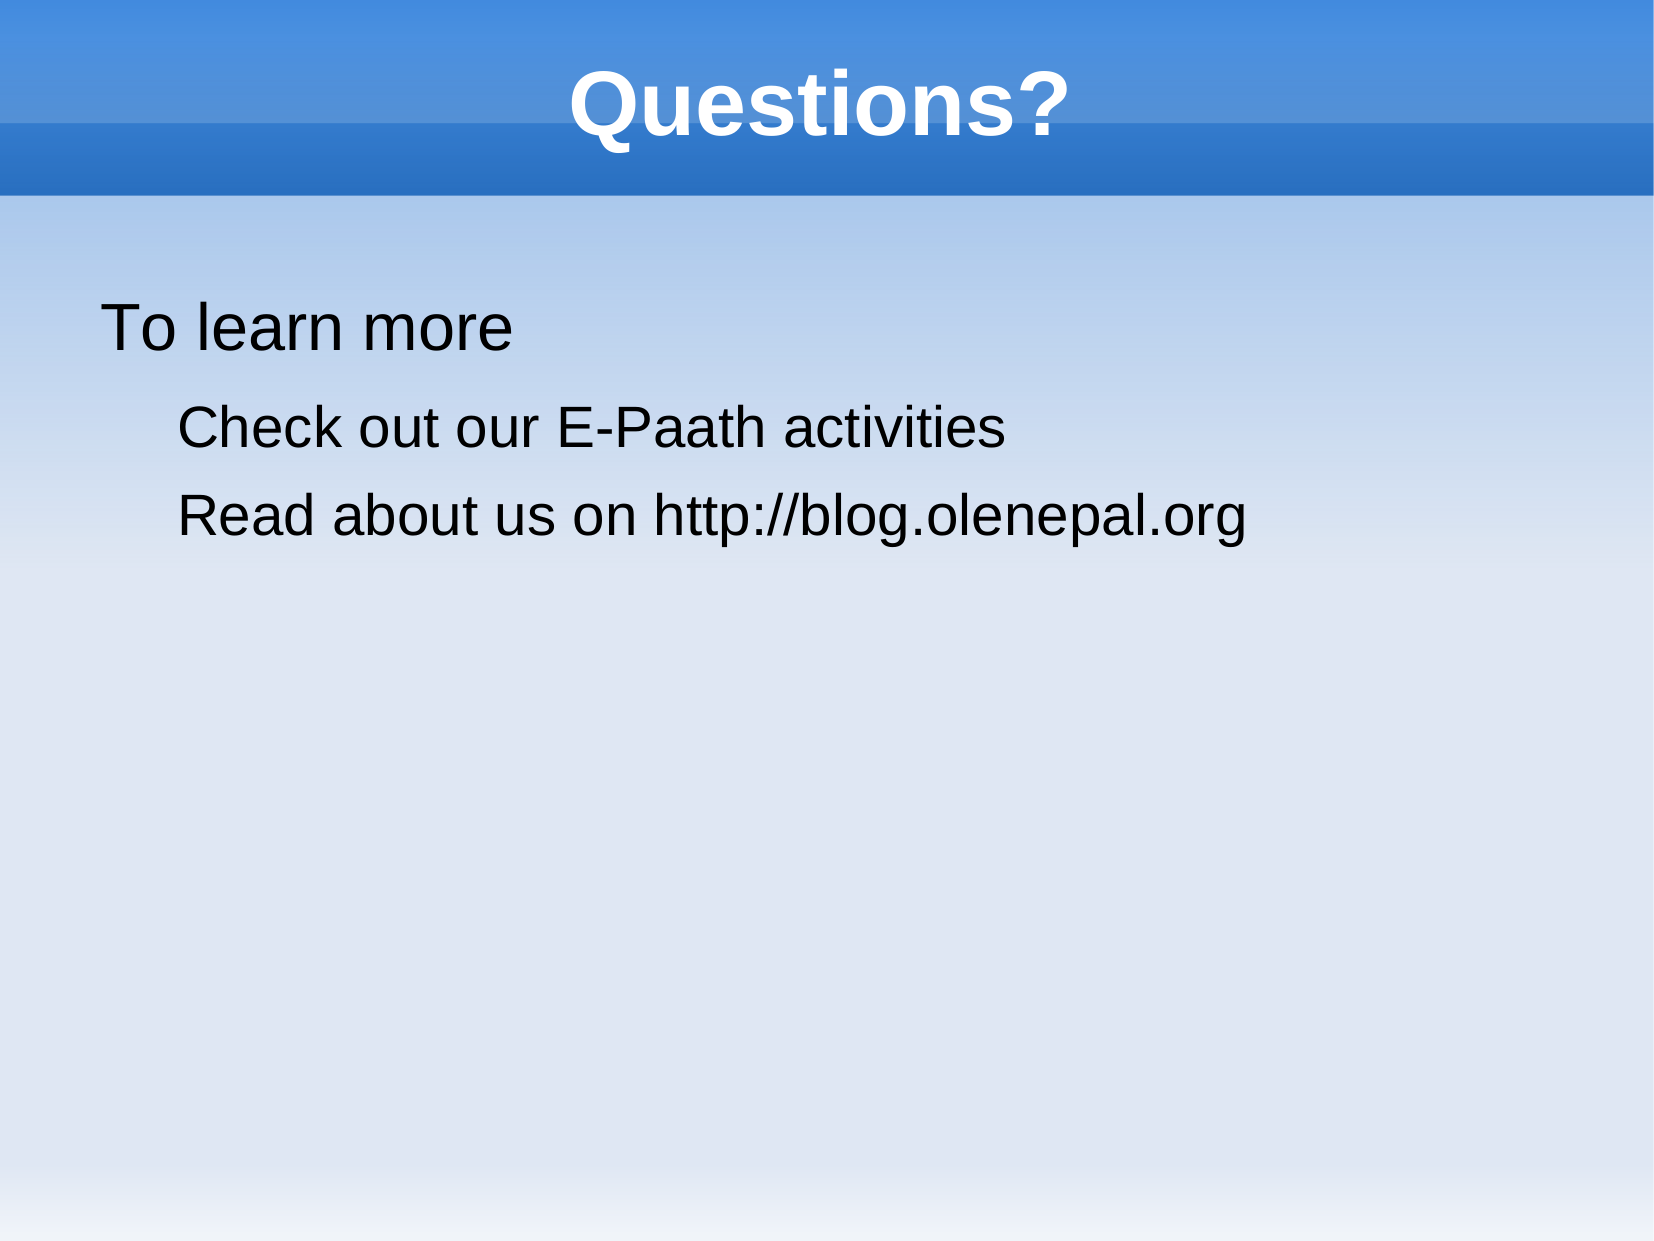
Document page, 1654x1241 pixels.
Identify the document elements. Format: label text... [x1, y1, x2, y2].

title Questions? [76, 7, 1565, 200]
list To learn more Check out our E-Paath activities Read about us on http://blog.olenepal.org [82, 290, 1571, 1094]
picture [0, 0, 1654, 1241]
